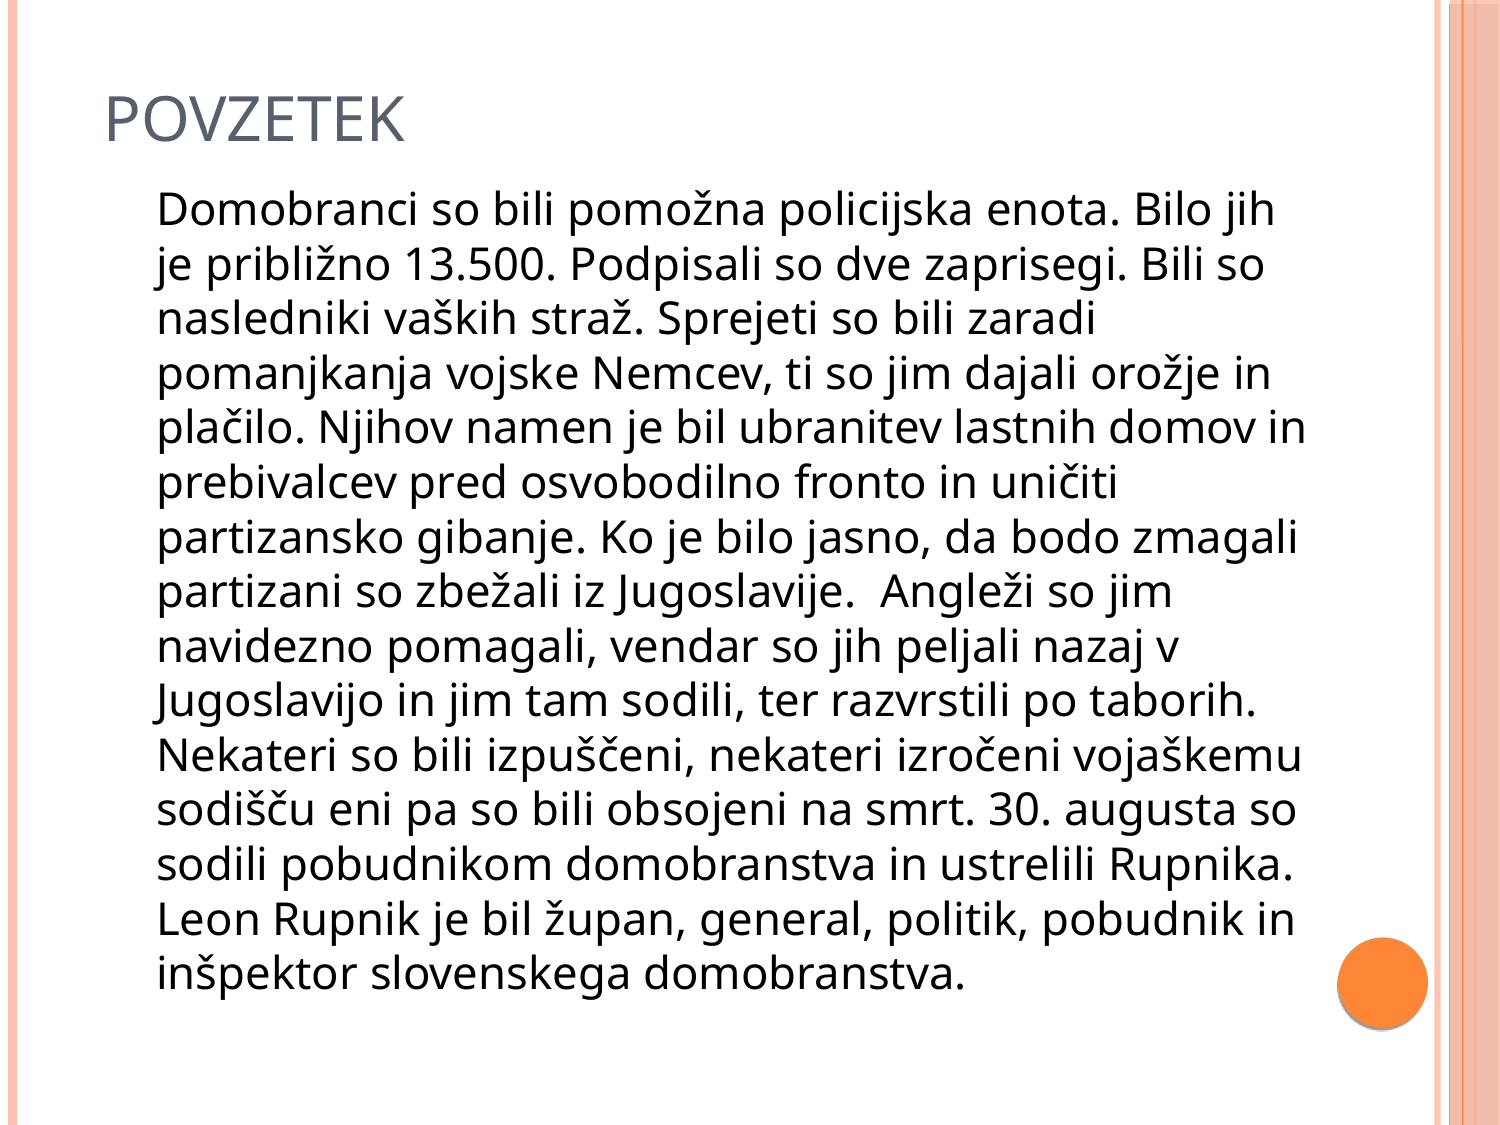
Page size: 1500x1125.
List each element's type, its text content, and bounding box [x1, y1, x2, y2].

list Domobranci so bili pomožna policijska enota. Bilo jih je približno 13.500. Podpisali so dve zaprisegi. Bili so nasledniki vaških straž. Sprejeti so bili zaradi pomanjkanja vojske Nemcev, ti so jim dajali orožje in plačilo. Njihov namen je bil ubranitev lastnih domov in prebivalcev pred osvobodilno fronto in uničiti partizansko gibanje. Ko je bilo jasno, da bodo zmagali partizani so zbežali iz Jugoslavije. Angleži so jim navidezno pomagali, vendar so jih peljali nazaj v Jugoslavijo in jim tam sodili, ter razvrstili po taborih. Nekateri so bili izpuščeni, nekateri izročeni vojaškemu sodišču eni pa so bili obsojeni na smrt. 30. augusta so sodili pobudnikom domobranstva in ustrelili Rupnika. Leon Rupnik je bil župan, general, politik, pobudnik in inšpektor slovenskega domobranstva. [100, 172, 1326, 1059]
title Povzetek [88, 42, 1314, 162]
